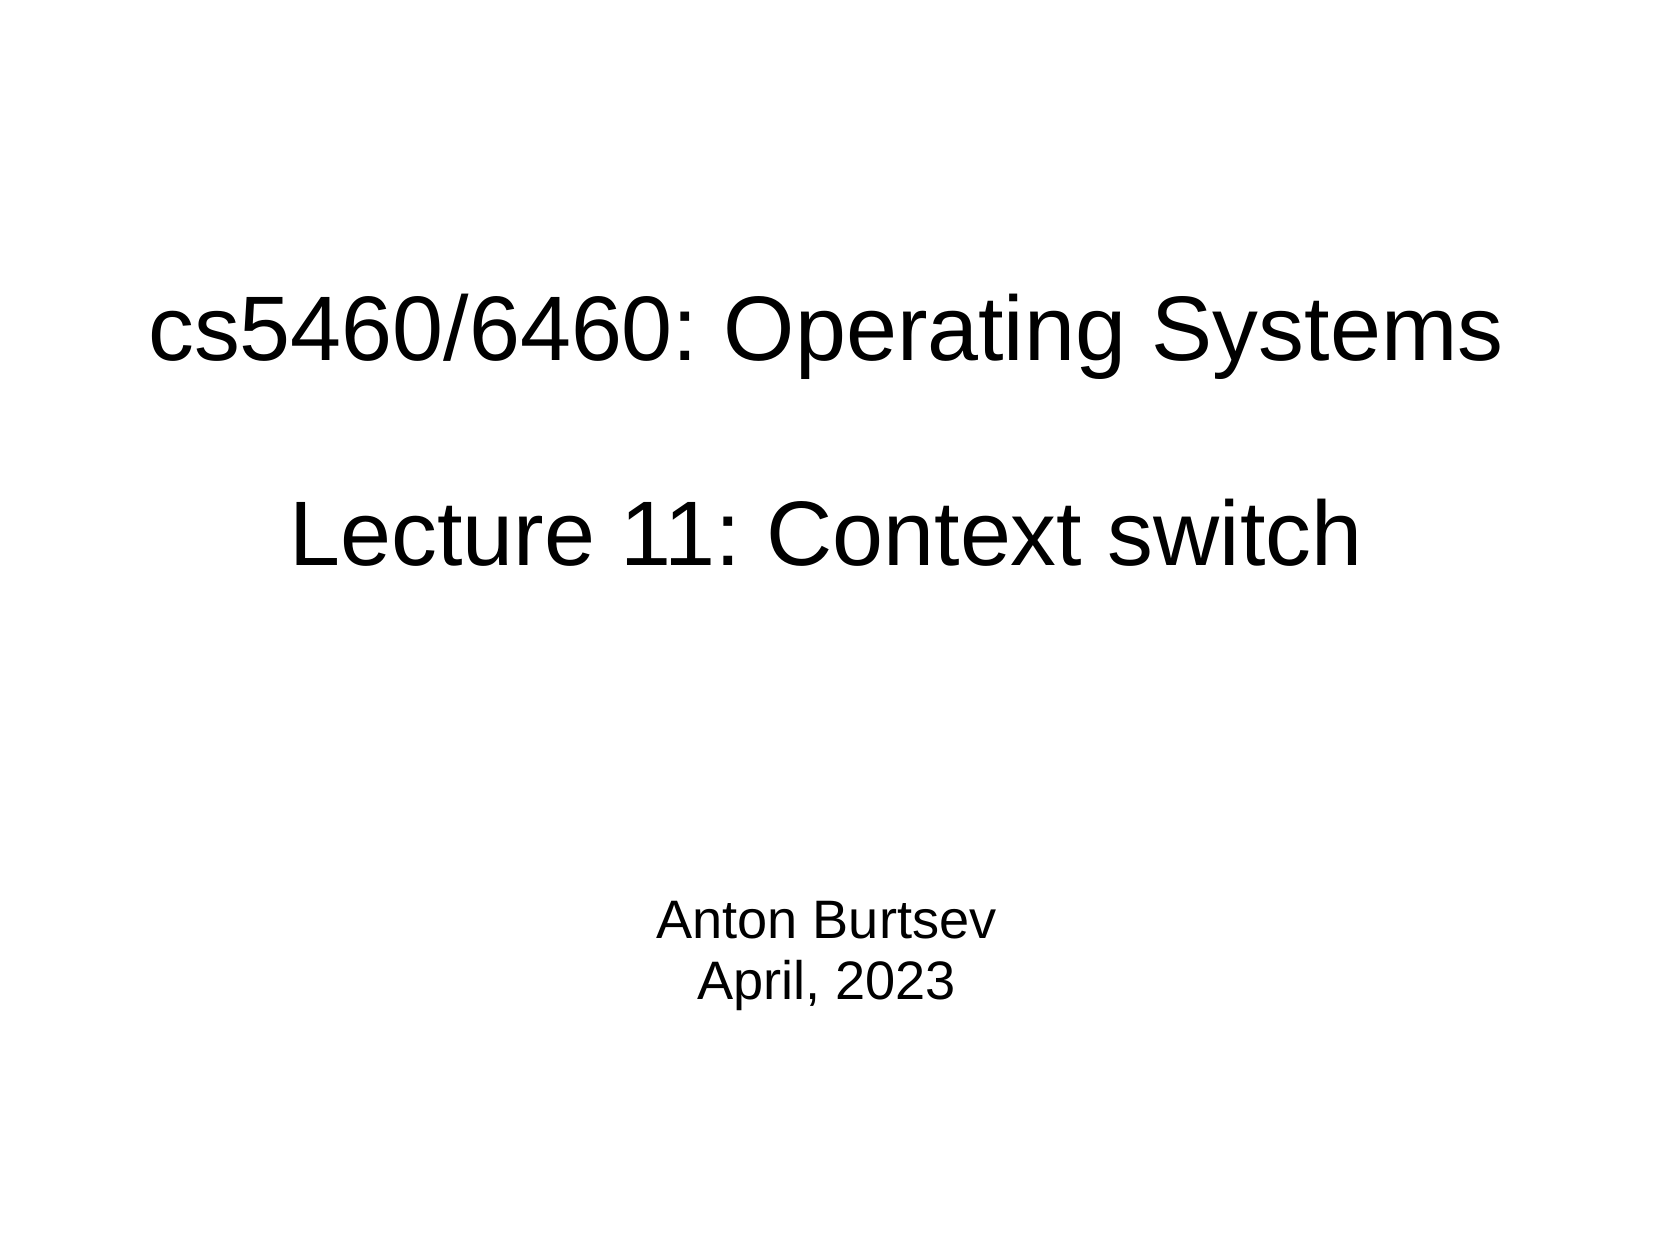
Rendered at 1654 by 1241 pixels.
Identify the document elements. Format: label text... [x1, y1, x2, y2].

subtitle Anton Burtsev April, 2023 [82, 637, 1571, 1109]
title cs5460/6460: Operating Systems Lecture 11: Context switch [82, 113, 1571, 637]
